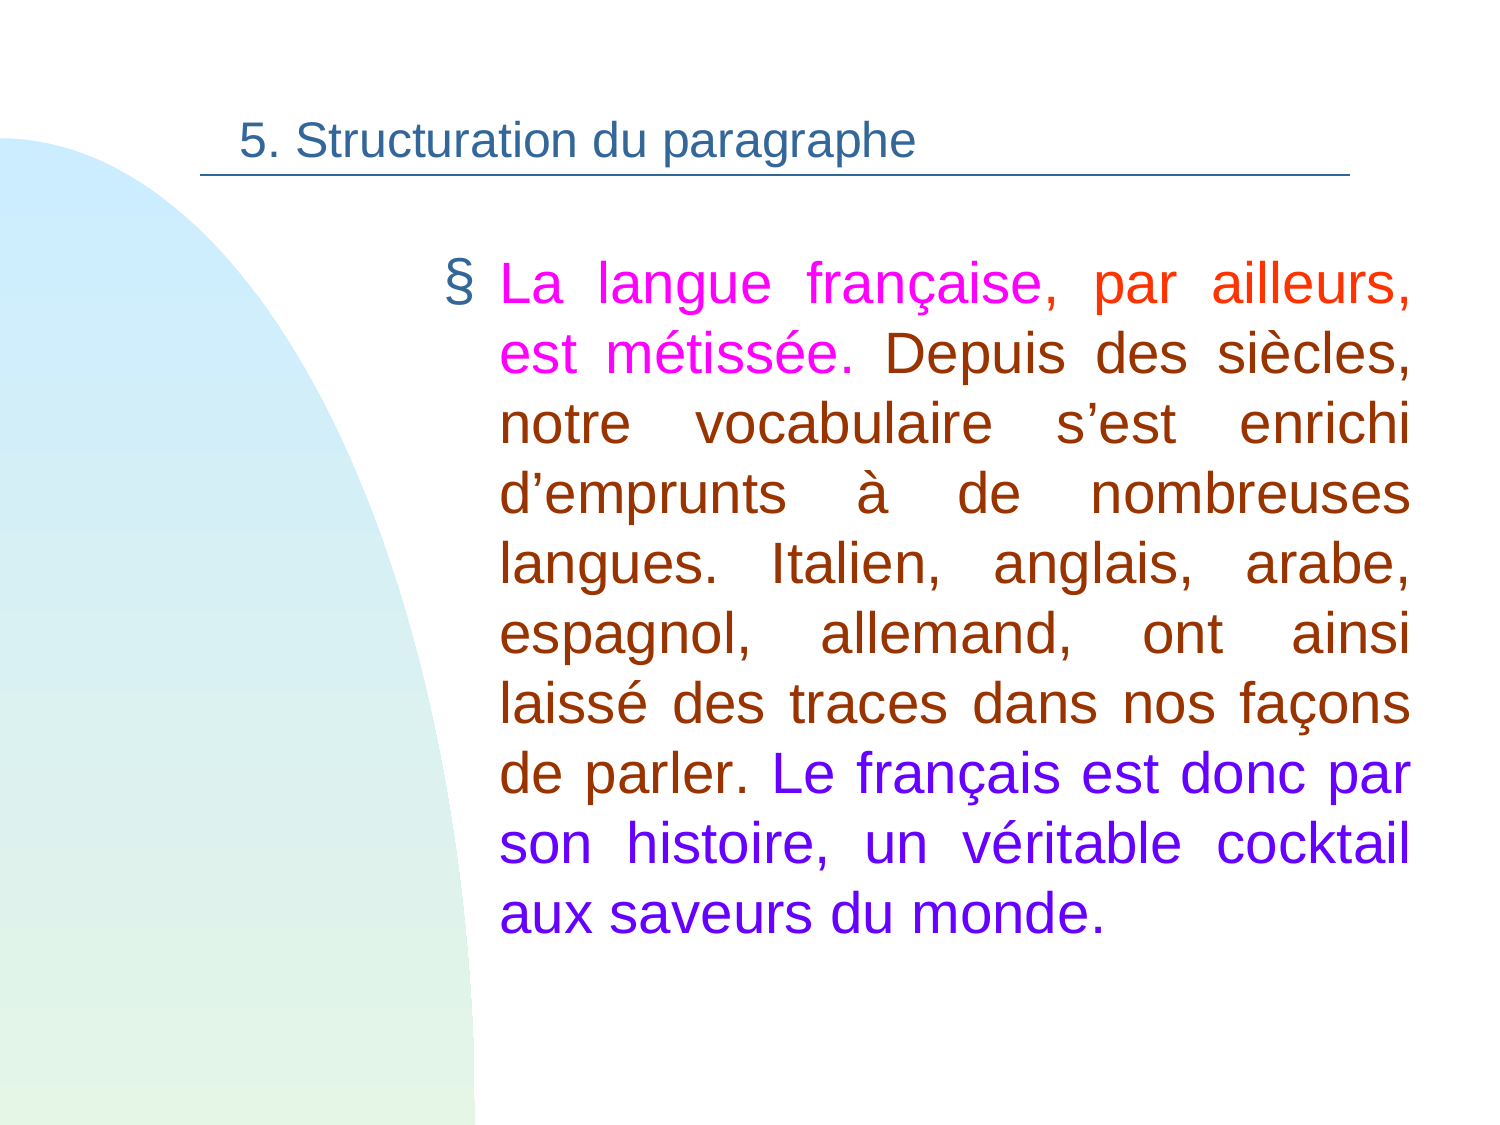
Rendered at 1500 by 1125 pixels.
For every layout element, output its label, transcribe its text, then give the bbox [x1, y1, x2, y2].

list La langue française, par ailleurs, est métissée. Depuis des siècles, notre vocabulaire s’est enrichi d’emprunts à de nombreuses langues. Italien, anglais, arabe, espagnol, allemand, ont ainsi laissé des traces dans nos façons de parler. Le français est donc par son histoire, un véritable cocktail aux saveurs du monde. [428, 237, 1429, 954]
text_box 5. Structuration du paragraphe [225, 99, 934, 174]
